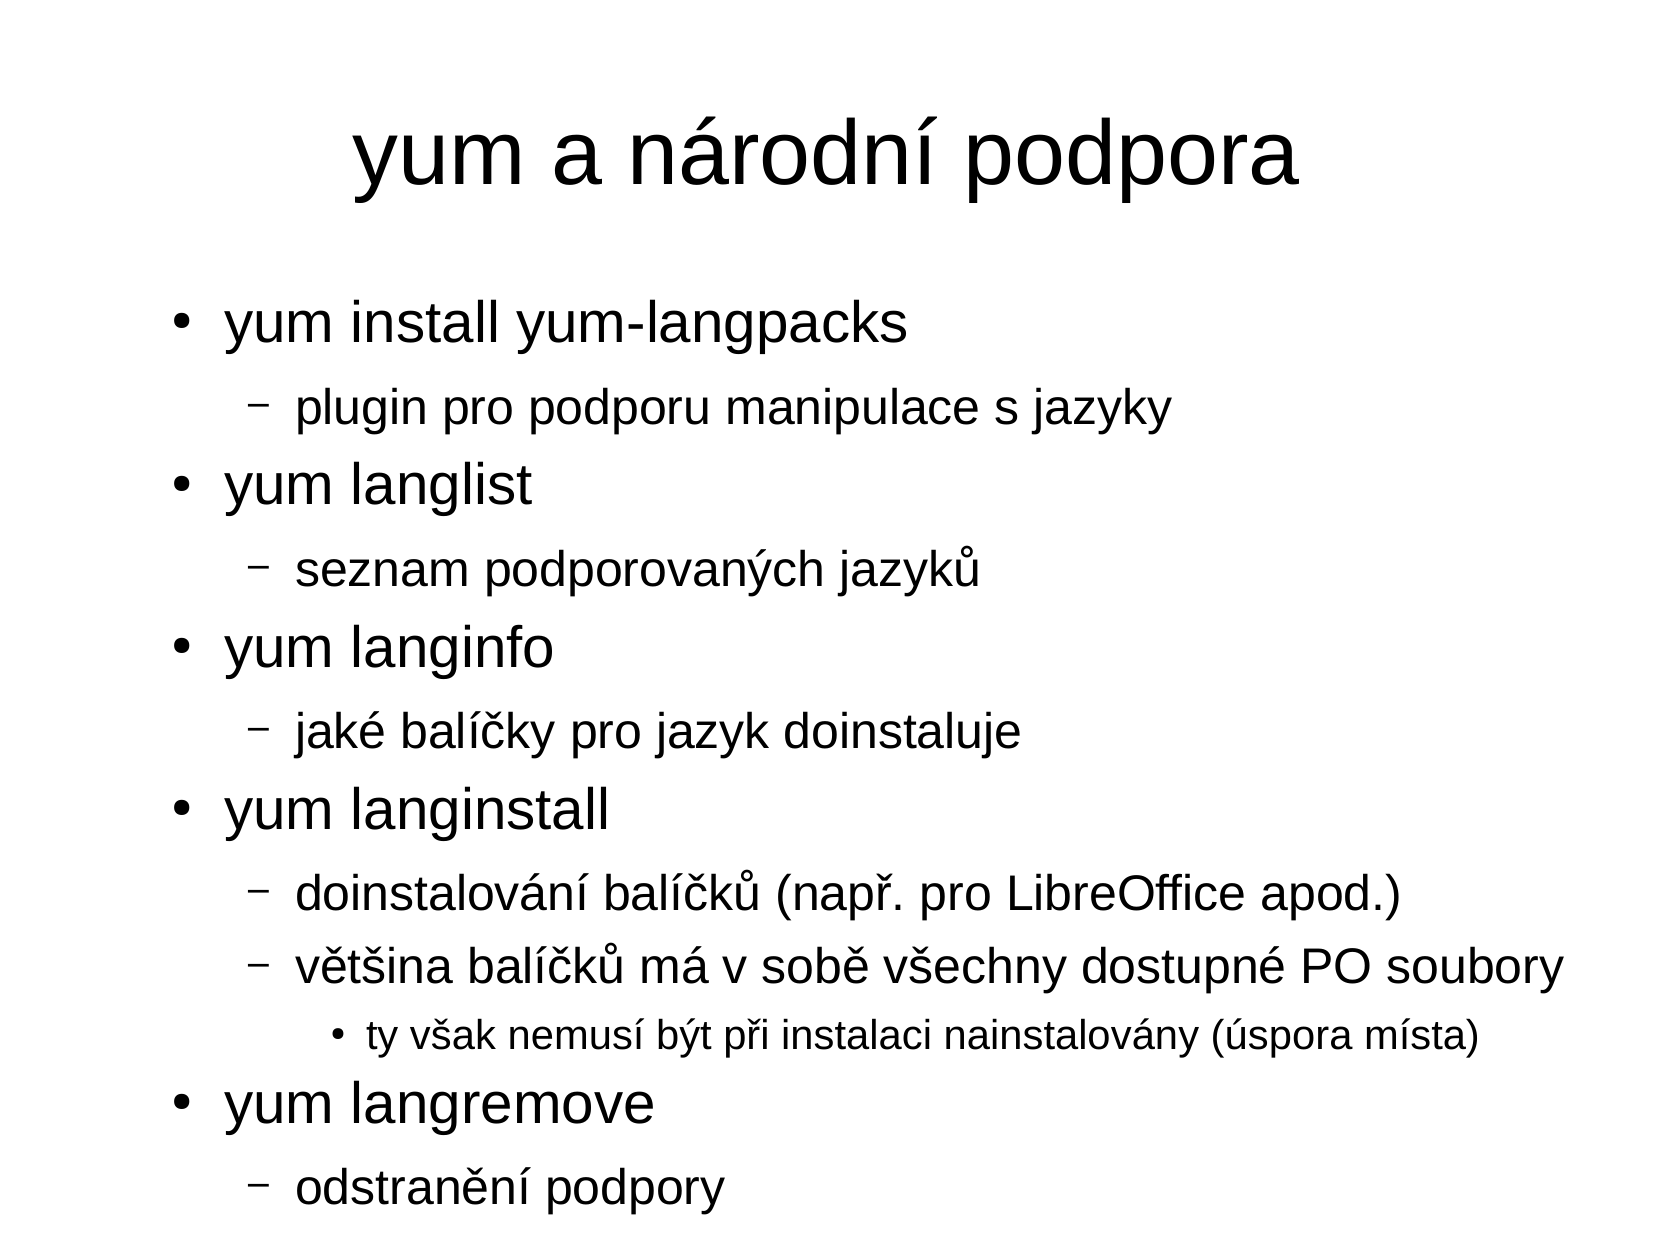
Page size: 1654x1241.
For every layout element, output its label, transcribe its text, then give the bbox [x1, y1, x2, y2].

list yum install yum-langpacks plugin pro podporu manipulace s jazyky yum langlist seznam podporovaných jazyků yum langinfo jaké balíčky pro jazyk doinstaluje yum langinstall doinstalování balíčků (např. pro LibreOffice apod.) většina balíčků má v sobě všechny dostupné PO soubory ty však nemusí být při instalaci nainstalovány (úspora místa) yum langremove odstranění podpory [82, 290, 1571, 1215]
title yum a národní podpora [82, 49, 1571, 257]
